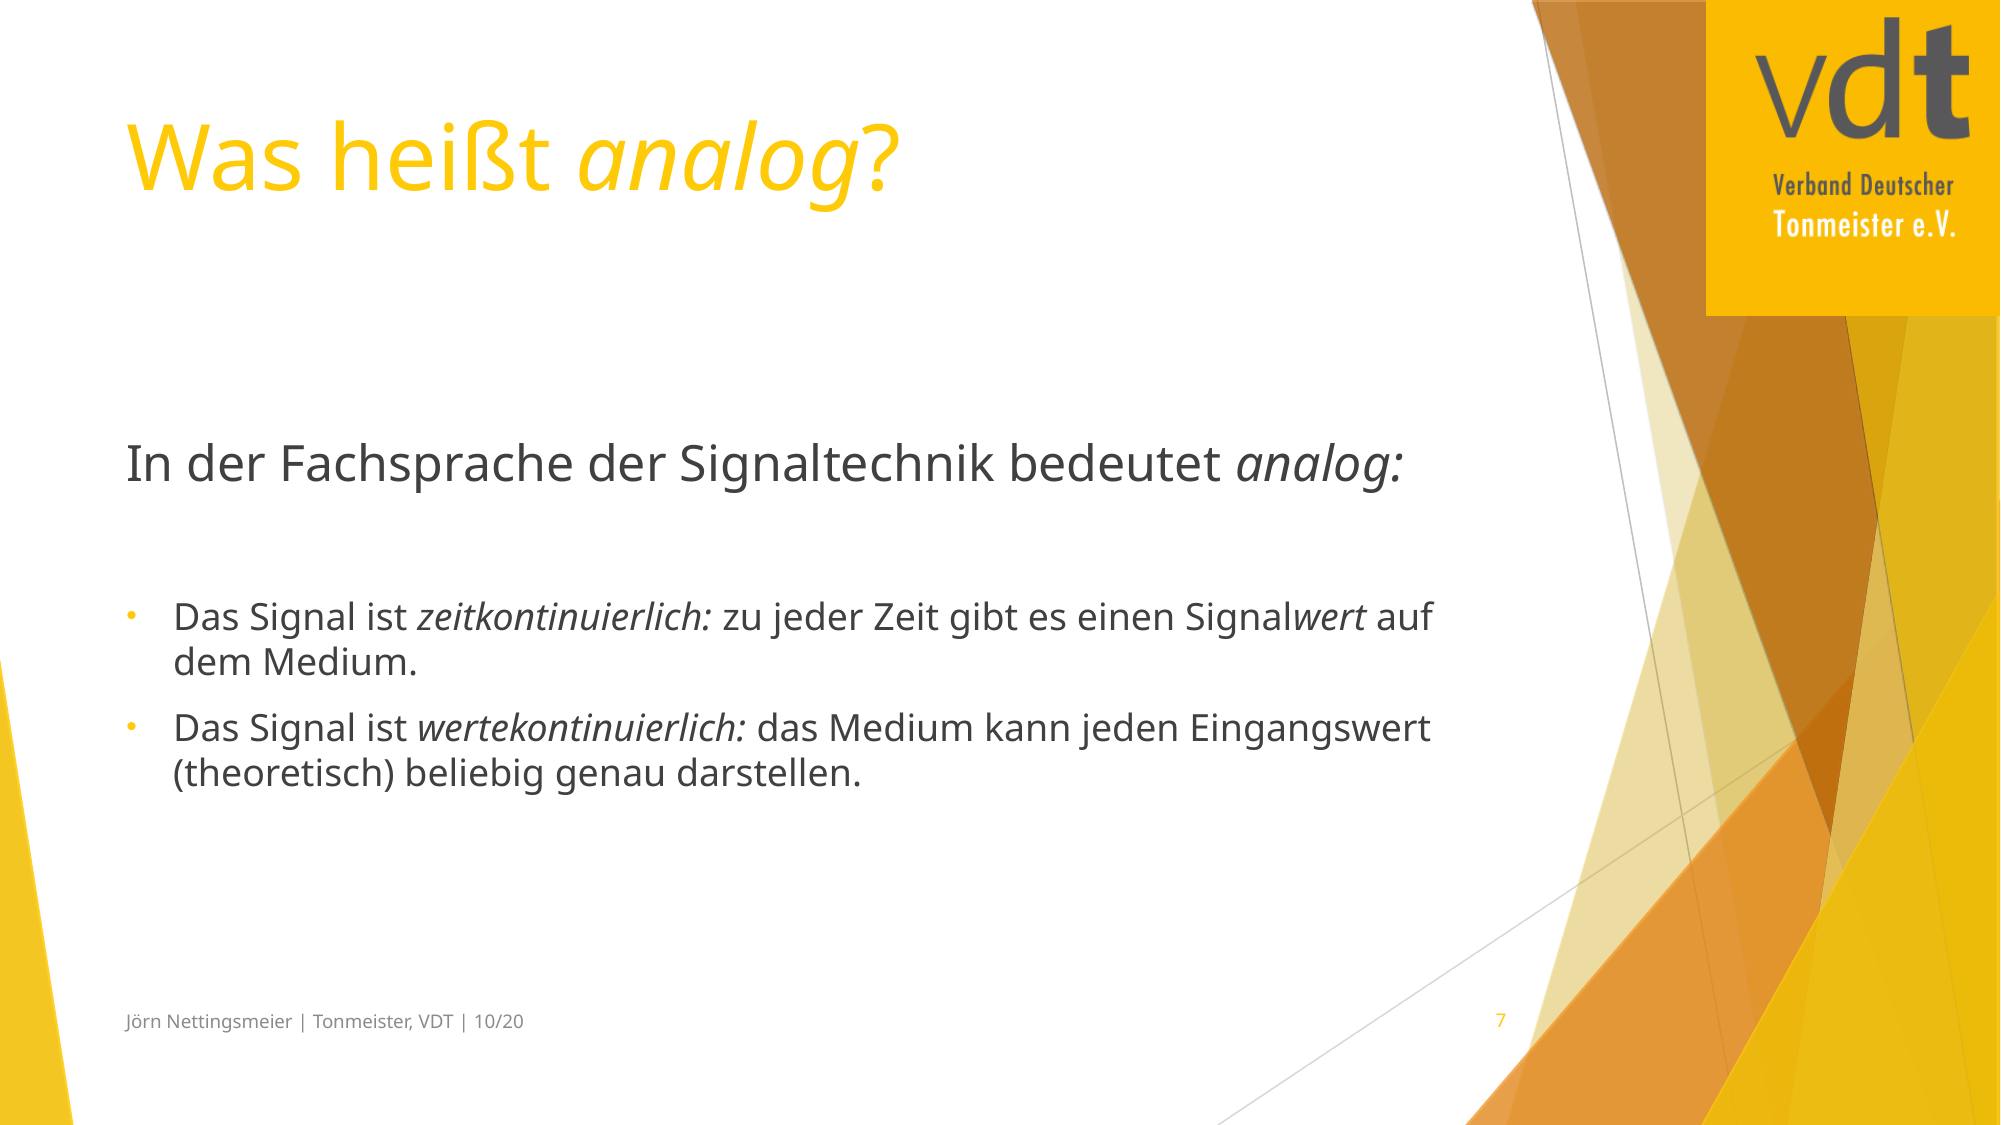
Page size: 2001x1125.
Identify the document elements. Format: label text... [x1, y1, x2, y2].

text_box Jörn Nettingsmeier | Tonmeister, VDT | 10/20 [111, 991, 1145, 1051]
title Was heißt analog? [111, 79, 1522, 230]
slide_number <number> [1409, 991, 1522, 1051]
picture [1706, 0, 2000, 316]
list In der Fachsprache der Signaltechnik bedeutet analog: Das Signal ist zeitkontinuierlich: zu jeder Zeit gibt es einen Signalwert auf dem Medium. Das Signal ist wertekontinuierlich: das Medium kann jeden Eingangswert (theoretisch) beliebig genau darstellen. [111, 365, 1522, 860]
